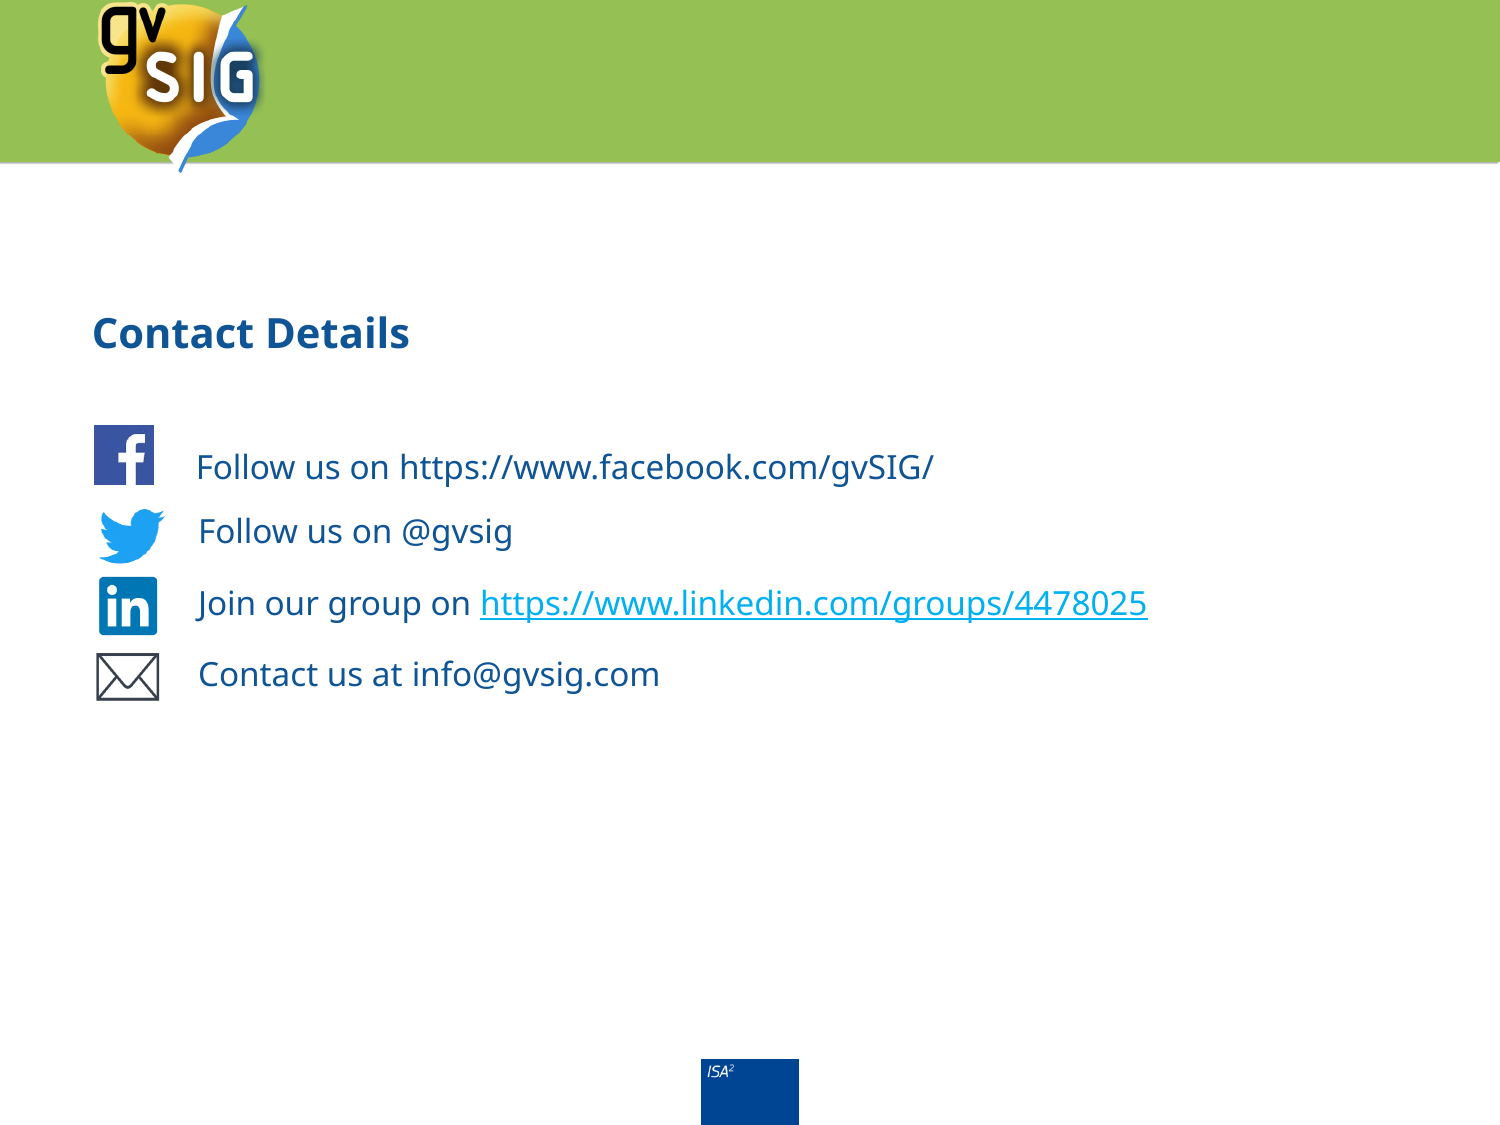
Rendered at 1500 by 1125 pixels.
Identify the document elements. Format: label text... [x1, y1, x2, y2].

picture [88, 496, 176, 637]
picture [94, 425, 154, 485]
text_box Follow us on https://www.facebook.com/gvSIG/ [181, 437, 1146, 504]
text_box Join our group on https://www.linkedin.com/groups/4478025 [183, 574, 1412, 645]
picture [95, 638, 160, 715]
text_box Contact us at info@gvsig.com [183, 645, 1412, 716]
text_box Follow us on @gvsig [183, 503, 1412, 574]
picture [64, 2, 301, 173]
title Contact Details [76, 255, 1427, 409]
picture [701, 1059, 799, 1125]
